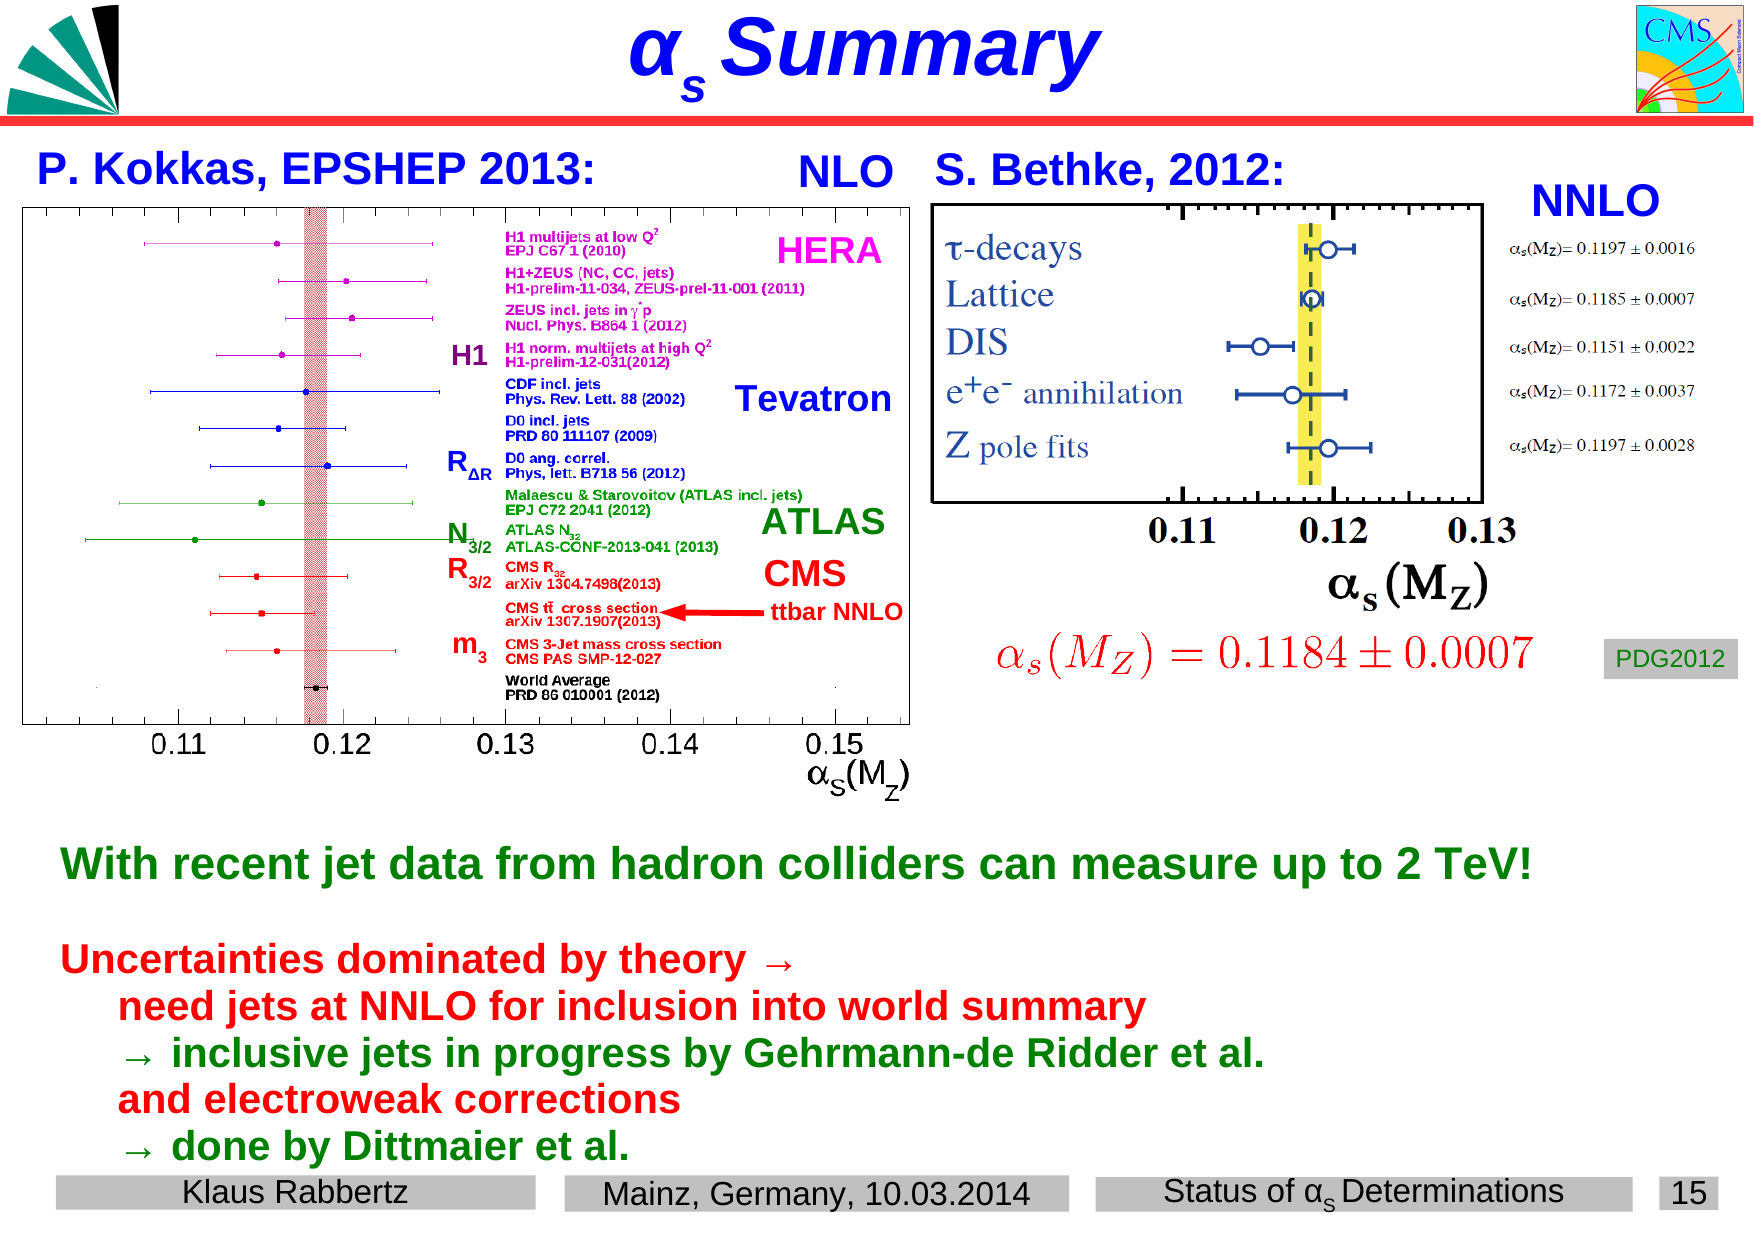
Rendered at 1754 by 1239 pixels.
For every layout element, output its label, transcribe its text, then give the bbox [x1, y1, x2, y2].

text_box Tevatron [722, 372, 902, 426]
text_box CMS [751, 546, 859, 601]
text_box ATLAS [749, 494, 893, 549]
text_box With recent jet data from hadron colliders can measure up to 2 TeV! Uncertainties dominated by theory → need jets at NNLO for inclusion into world summary → inclusive jets in progress by Gehrmann-de Ridder et al. and electroweak corrections → done by Dittmaier et al. [48, 832, 1543, 1178]
text_box R3/2 [435, 563, 505, 599]
text_box RΔR [435, 438, 505, 491]
picture [7, 5, 119, 116]
text_box NNLO [1519, 168, 1673, 233]
text_box N3/2 [435, 511, 505, 563]
title αs Summary [123, 0, 1606, 114]
picture [1636, 5, 1744, 113]
text_box m3 [440, 621, 500, 673]
text_box ttbar NNLO [758, 591, 916, 632]
text_box S. Bethke, 2012: [922, 138, 1299, 192]
text_box HERA [764, 223, 894, 278]
text_box H1 [439, 332, 501, 378]
text_box NLO [786, 140, 907, 204]
text_box PDG2012 [1603, 638, 1738, 680]
picture [13, 192, 1721, 807]
text_box P. Kokkas, EPSHEP 2013: [24, 137, 602, 201]
